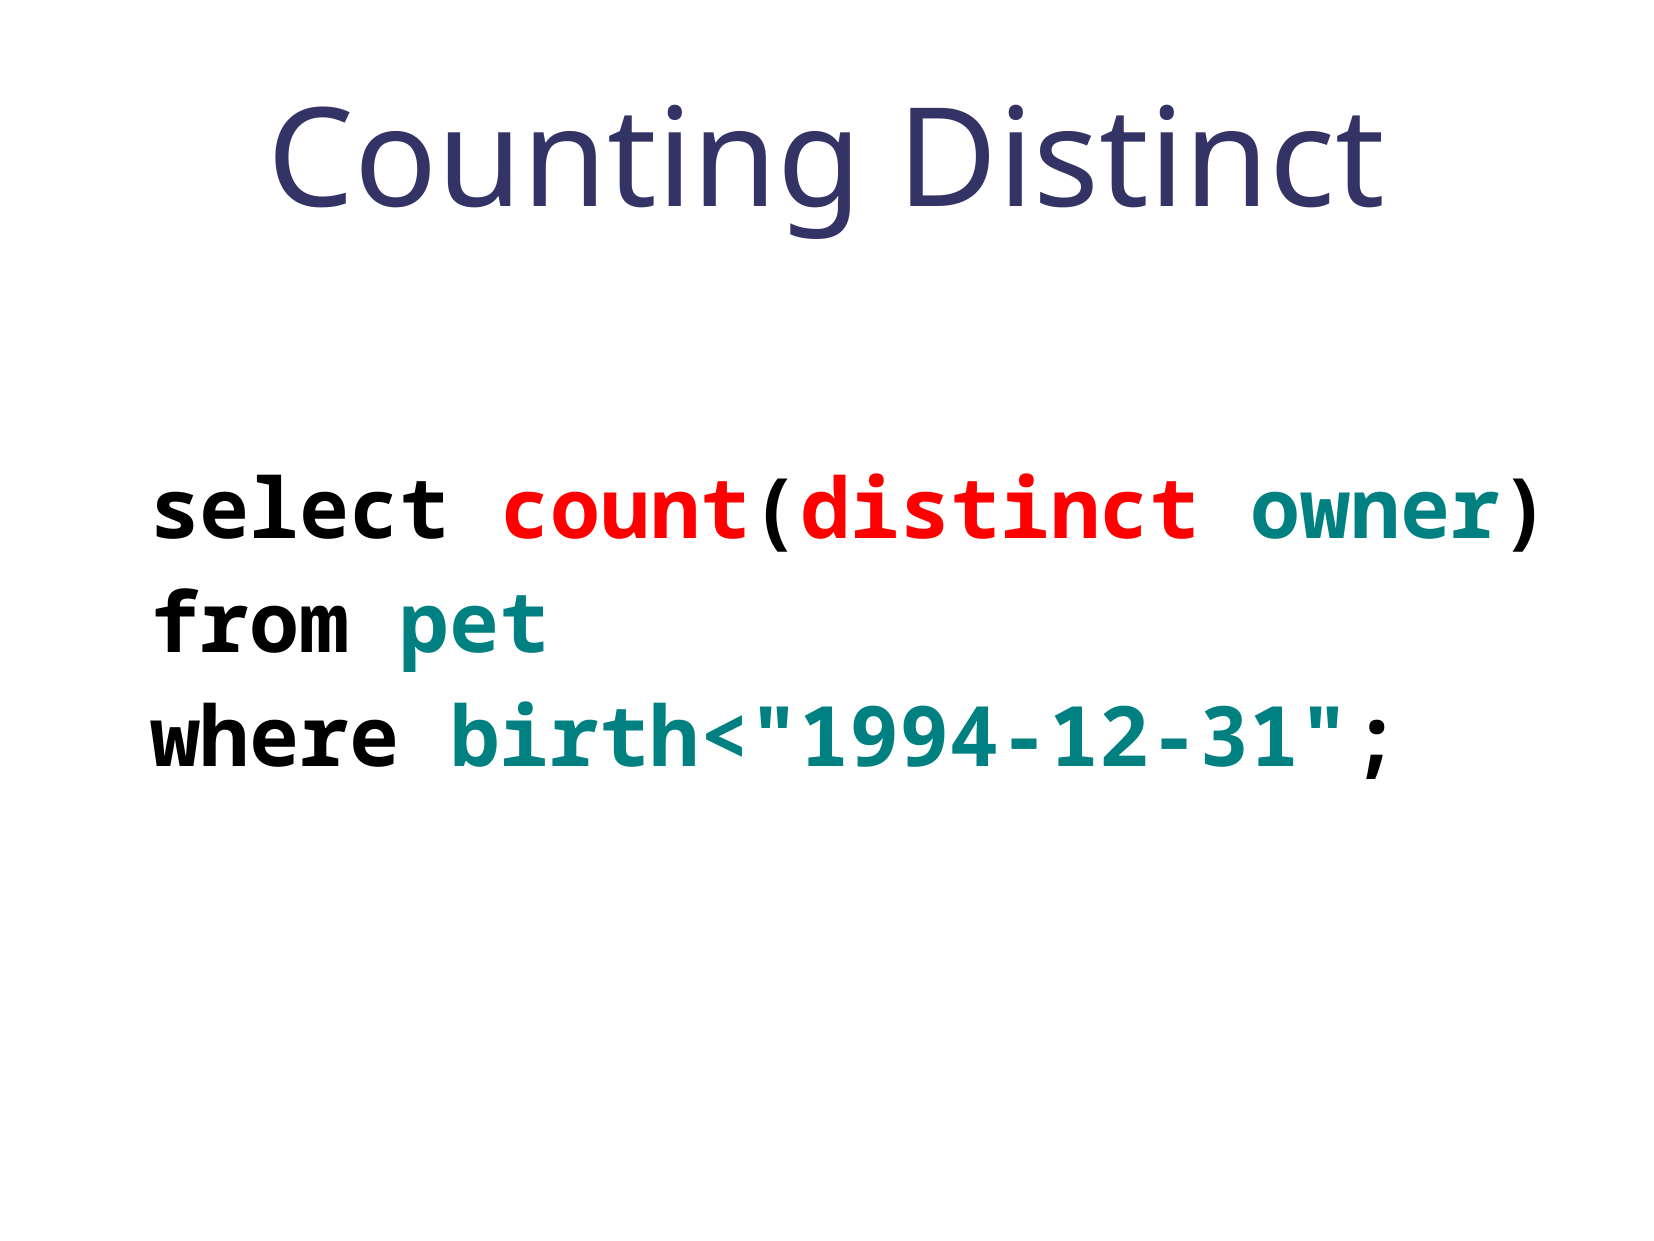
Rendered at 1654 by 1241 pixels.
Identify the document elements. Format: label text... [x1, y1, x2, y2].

text_box select count(distinct owner) from pet where birth<"1994-12-31"; [150, 450, 1654, 739]
title Counting Distinct [82, 56, 1571, 250]
